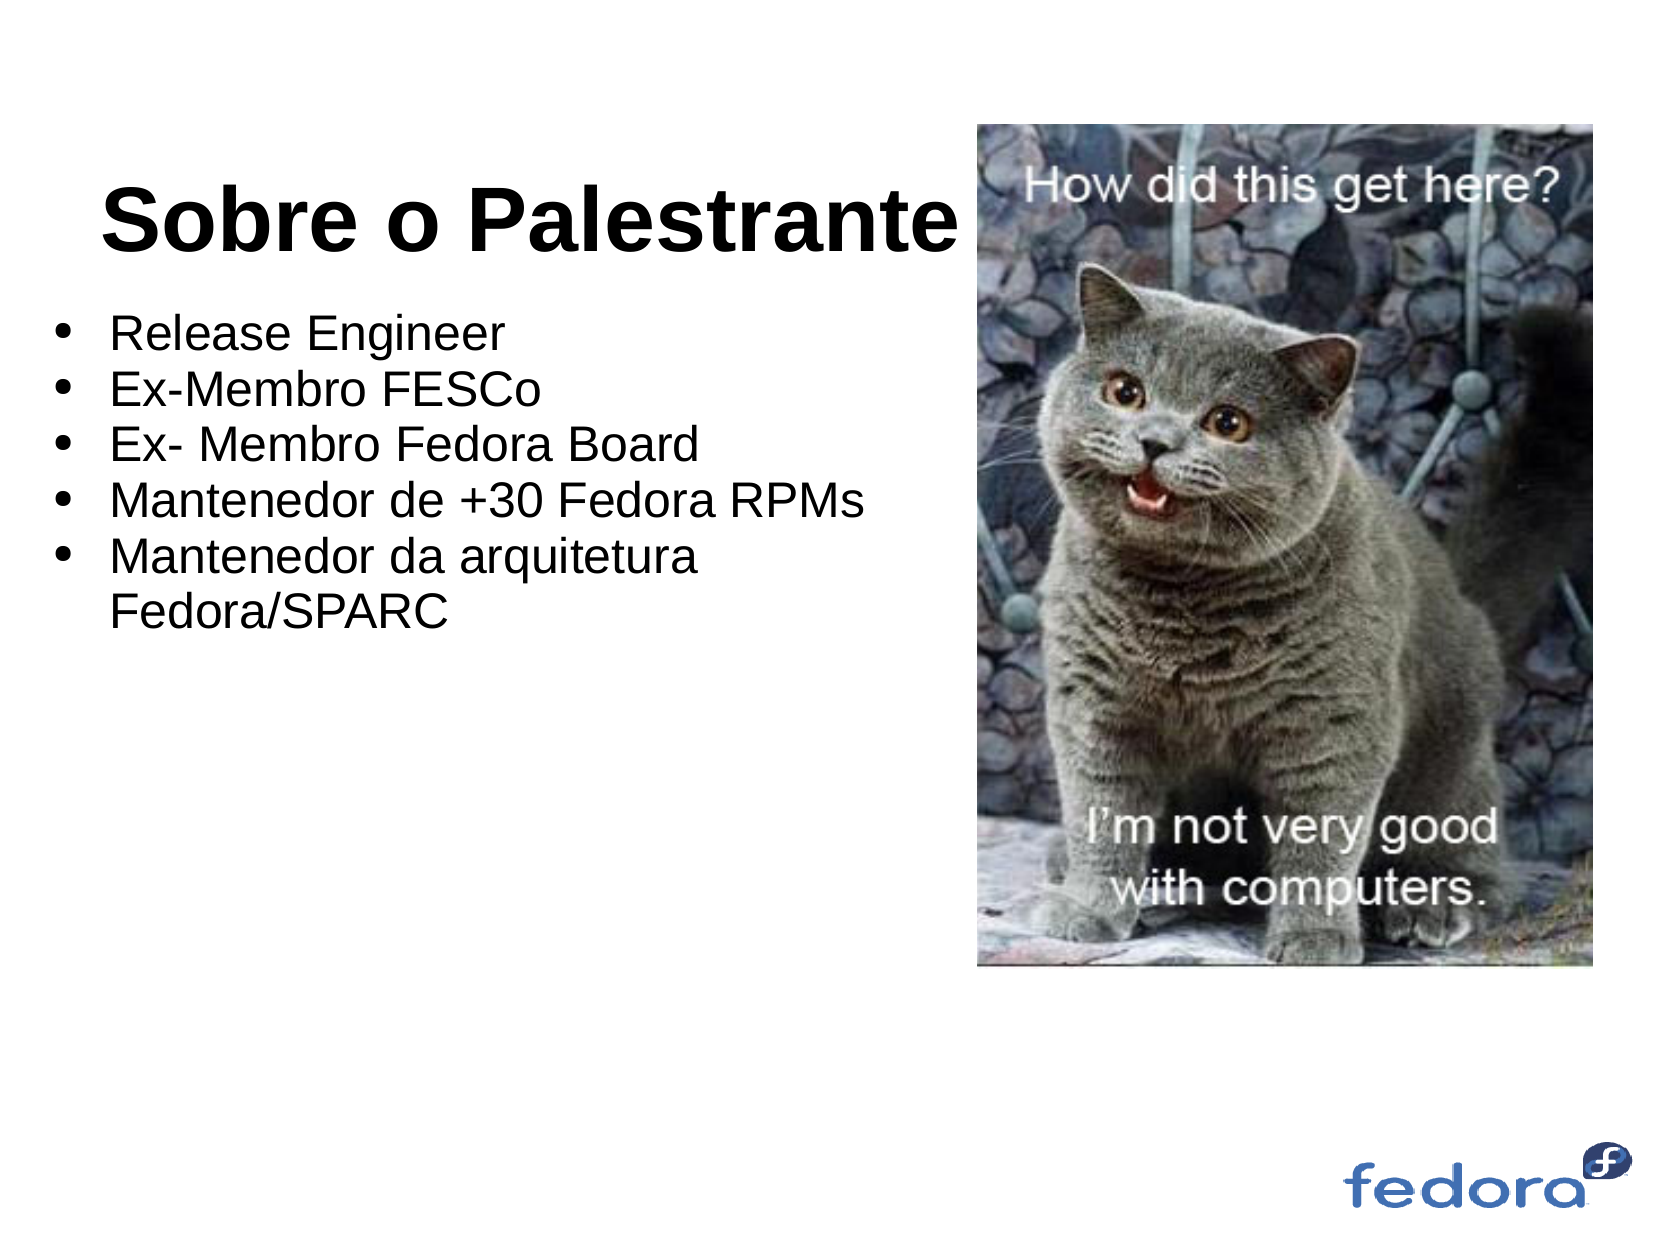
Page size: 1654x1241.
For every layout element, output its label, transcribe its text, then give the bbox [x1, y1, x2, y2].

list Release Engineer Ex-Membro FESCo Ex- Membro Fedora Board Mantenedor de +30 Fedora RPMs Mantenedor da arquitetura Fedora/SPARC [52, 304, 975, 1174]
picture [977, 124, 1593, 969]
picture [1332, 1124, 1651, 1227]
title Sobre o Palestrante [100, 164, 977, 275]
